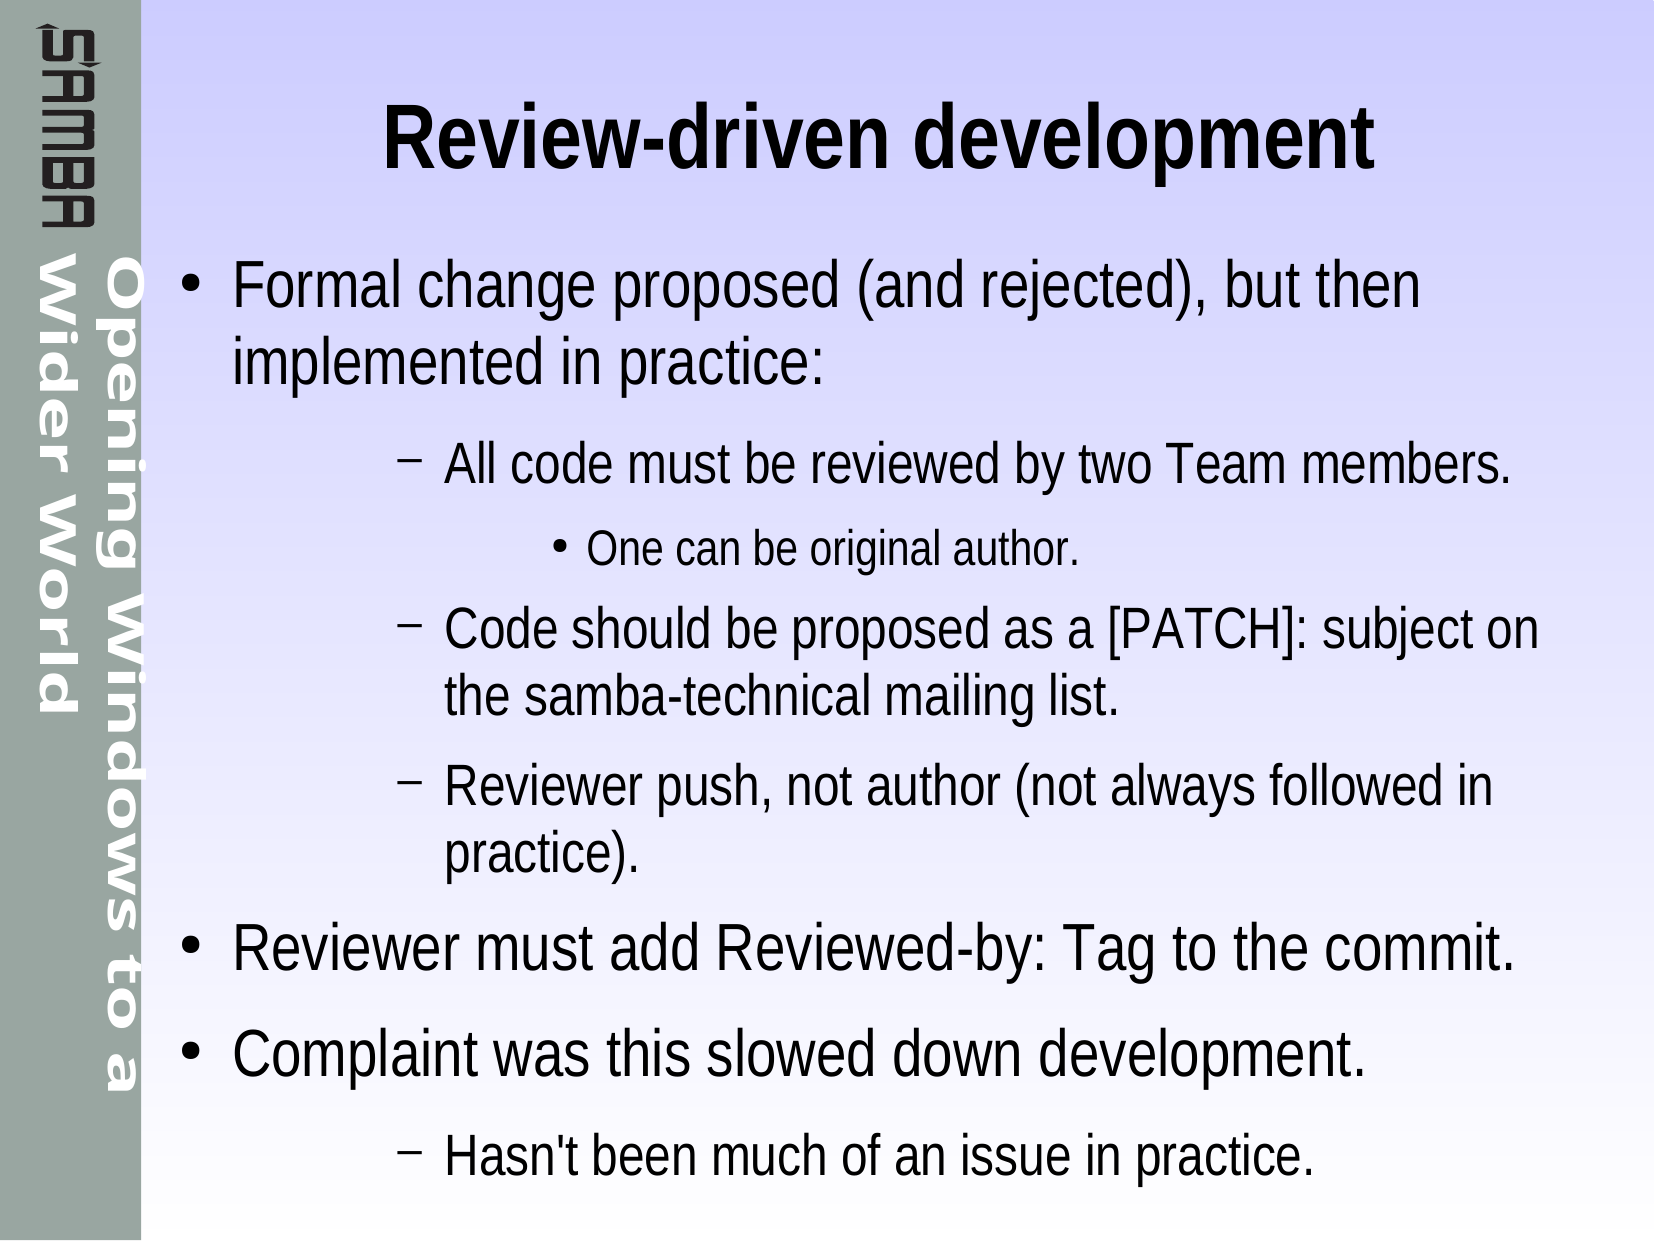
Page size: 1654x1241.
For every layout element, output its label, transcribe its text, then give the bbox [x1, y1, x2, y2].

title Review-driven development [173, 31, 1586, 239]
list Formal change proposed (and rejected), but then implemented in practice: All code must be reviewed by two Team members. One can be original author. Code should be proposed as a [PATCH]: subject on the samba-technical mailing list. Reviewer push, not author (not always followed in practice). Reviewer must add Reviewed-by: Tag to the commit. Complaint was this slowed down development. Hasn't been much of an issue in practice. [161, 245, 1574, 1178]
